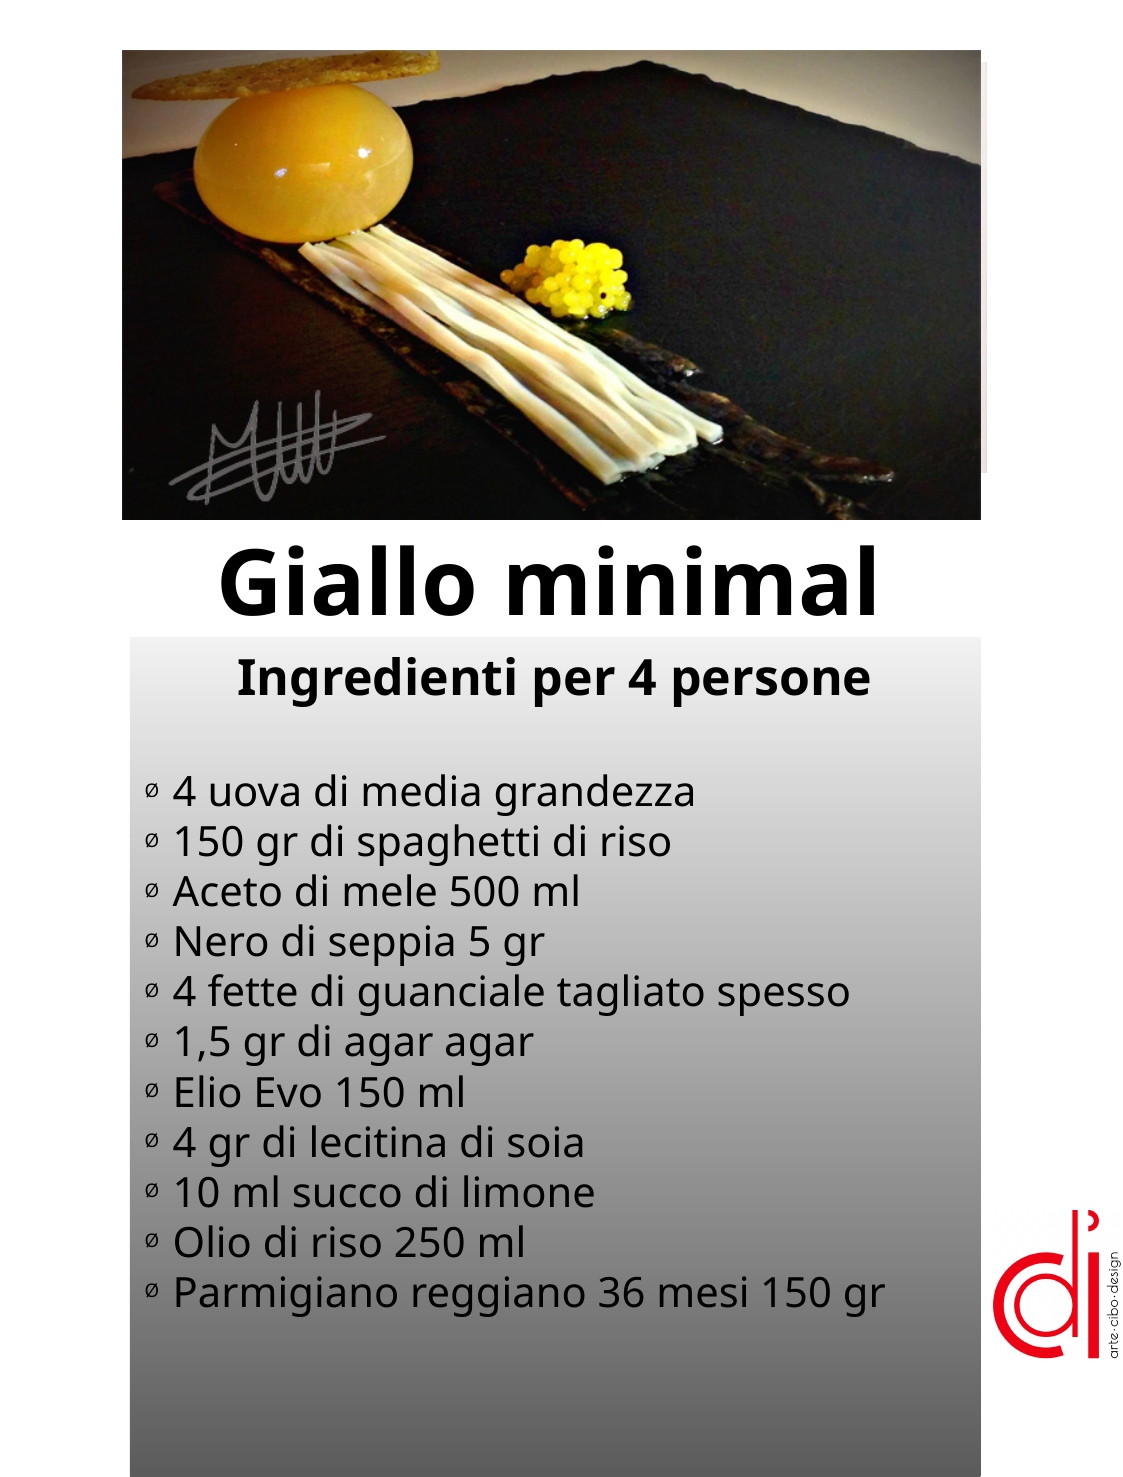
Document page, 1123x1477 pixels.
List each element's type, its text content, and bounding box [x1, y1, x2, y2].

picture [122, 50, 987, 520]
subtitle Ingredienti per 4 persone 4 uova di media grandezza 150 gr di spaghetti di riso Aceto di mele 500 ml Nero di seppia 5 gr 4 fette di guanciale tagliato spesso 1,5 gr di agar agar Elio Evo 150 ml 4 gr di lecitina di soia 10 ml succo di limone Olio di riso 250 ml Parmigiano reggiano 36 mesi 150 gr [129, 637, 981, 1477]
title Giallo minimal [56, 516, 1043, 690]
picture [988, 1210, 1123, 1362]
